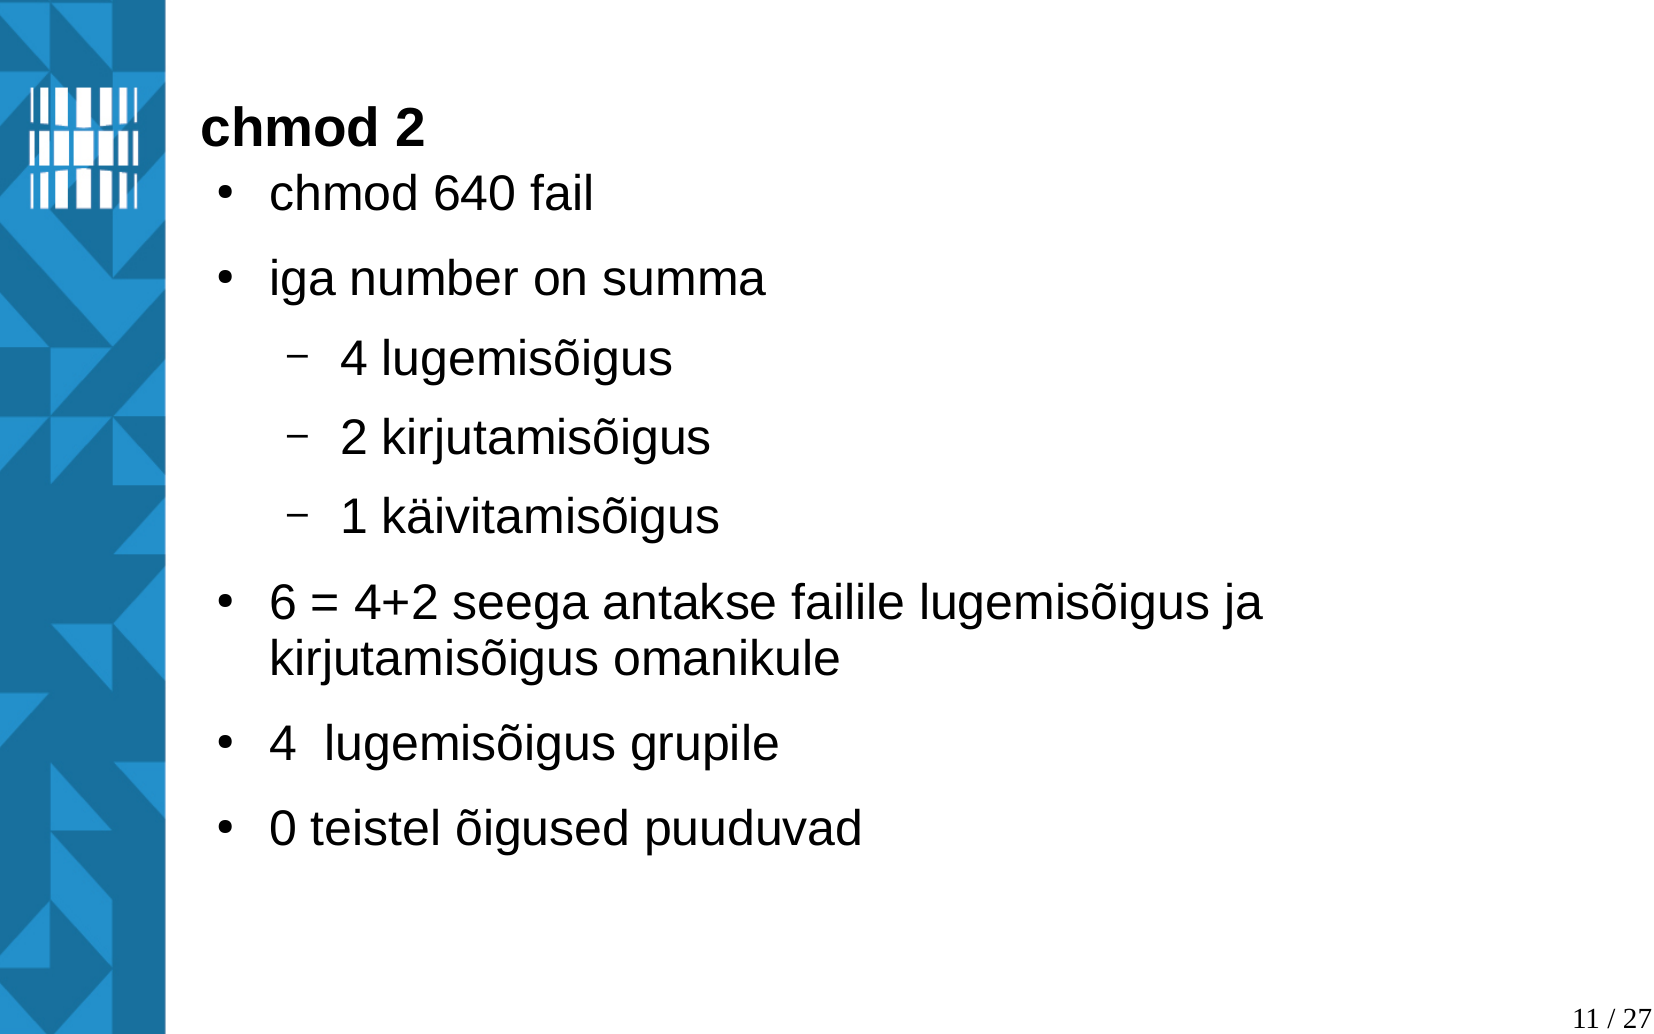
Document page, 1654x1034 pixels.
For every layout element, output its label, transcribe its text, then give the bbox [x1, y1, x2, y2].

title chmod 2 [200, 41, 1477, 165]
list chmod 640 fail iga number on summa 4 lugemisõigus 2 kirjutamisõigus 1 käivitamisõigus 6 = 4+2 seega antakse failile lugemisõigus ja kirjutamisõigus omanikule 4 lugemisõigus grupile 0 teistel õigused puuduvad [198, 165, 1506, 908]
